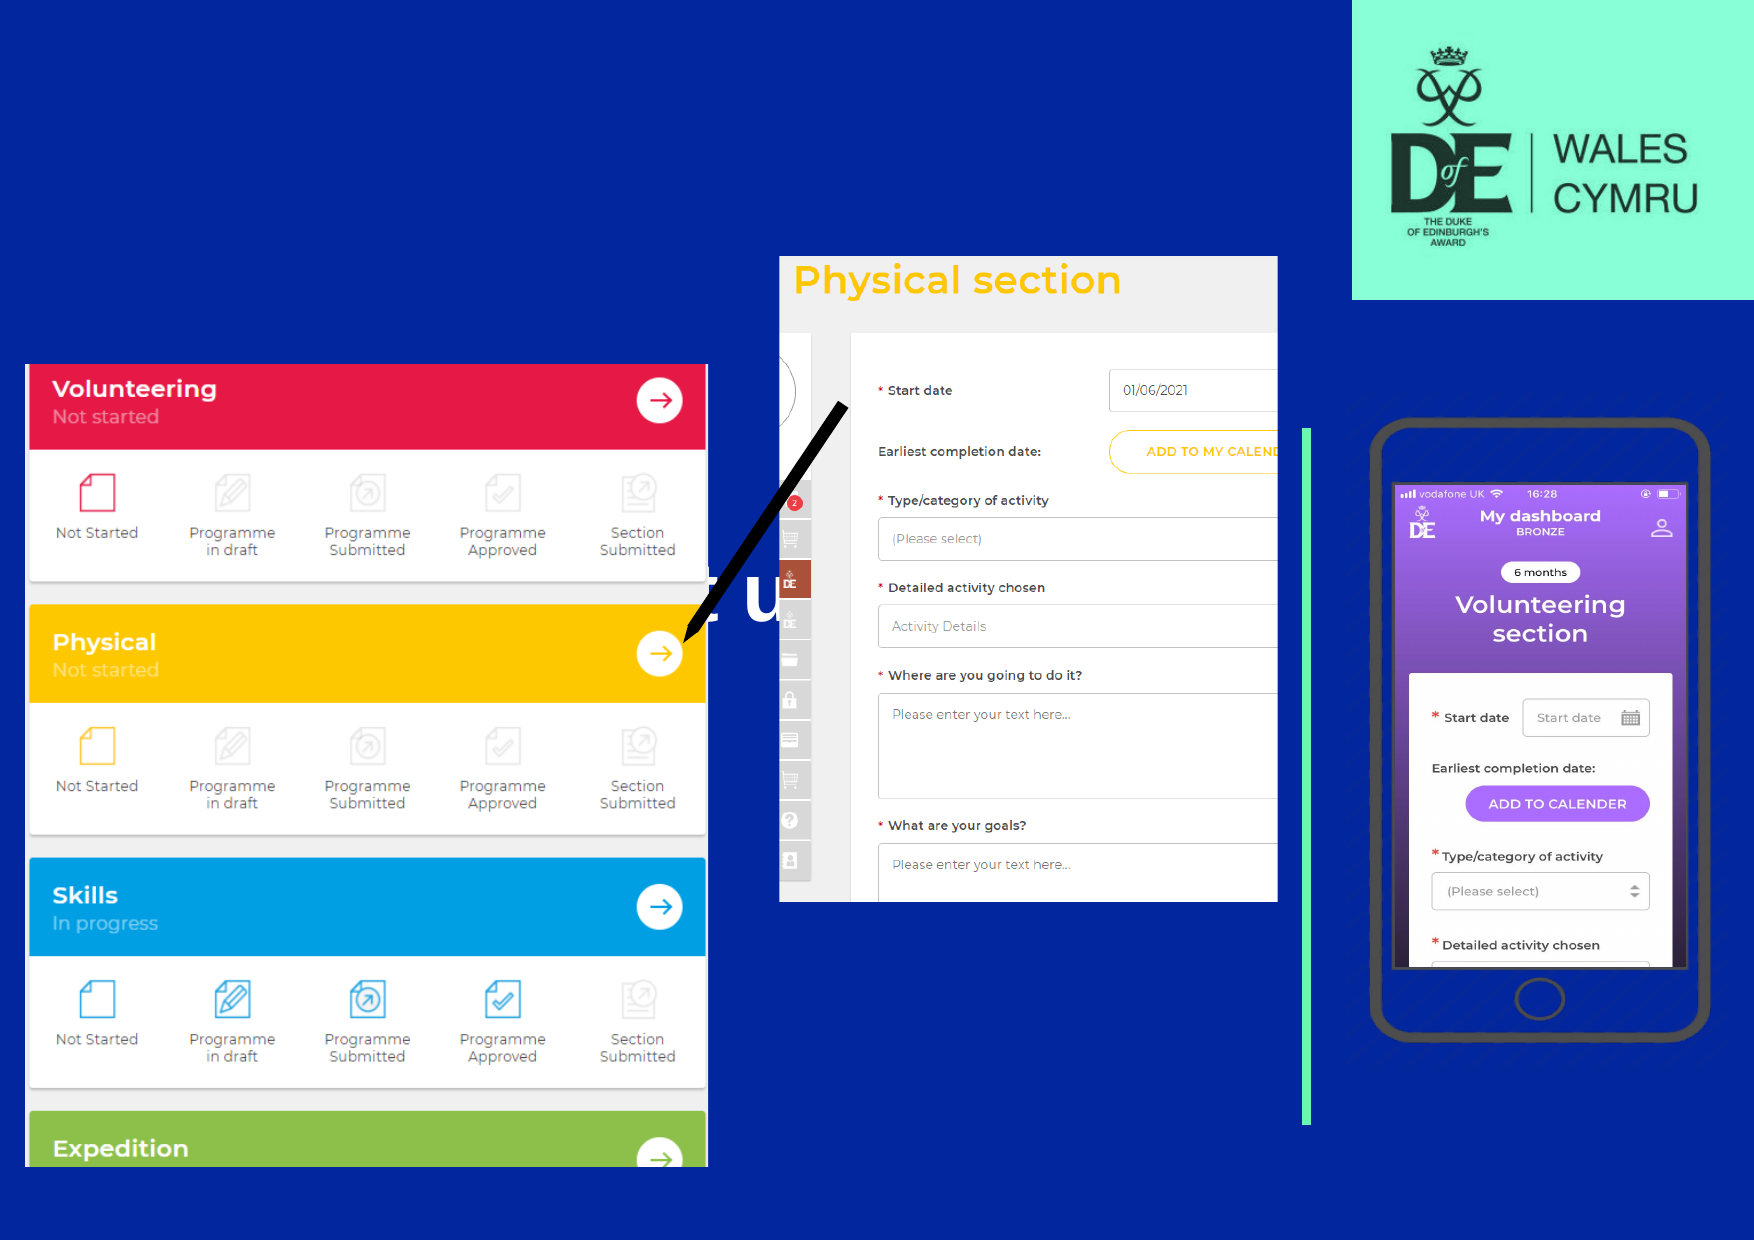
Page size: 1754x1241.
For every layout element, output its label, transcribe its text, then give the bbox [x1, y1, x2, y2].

picture [779, 256, 1278, 907]
picture [25, 364, 709, 1167]
picture [1345, 383, 1729, 1077]
title Step 3. Set up sections [46, 0, 1630, 237]
